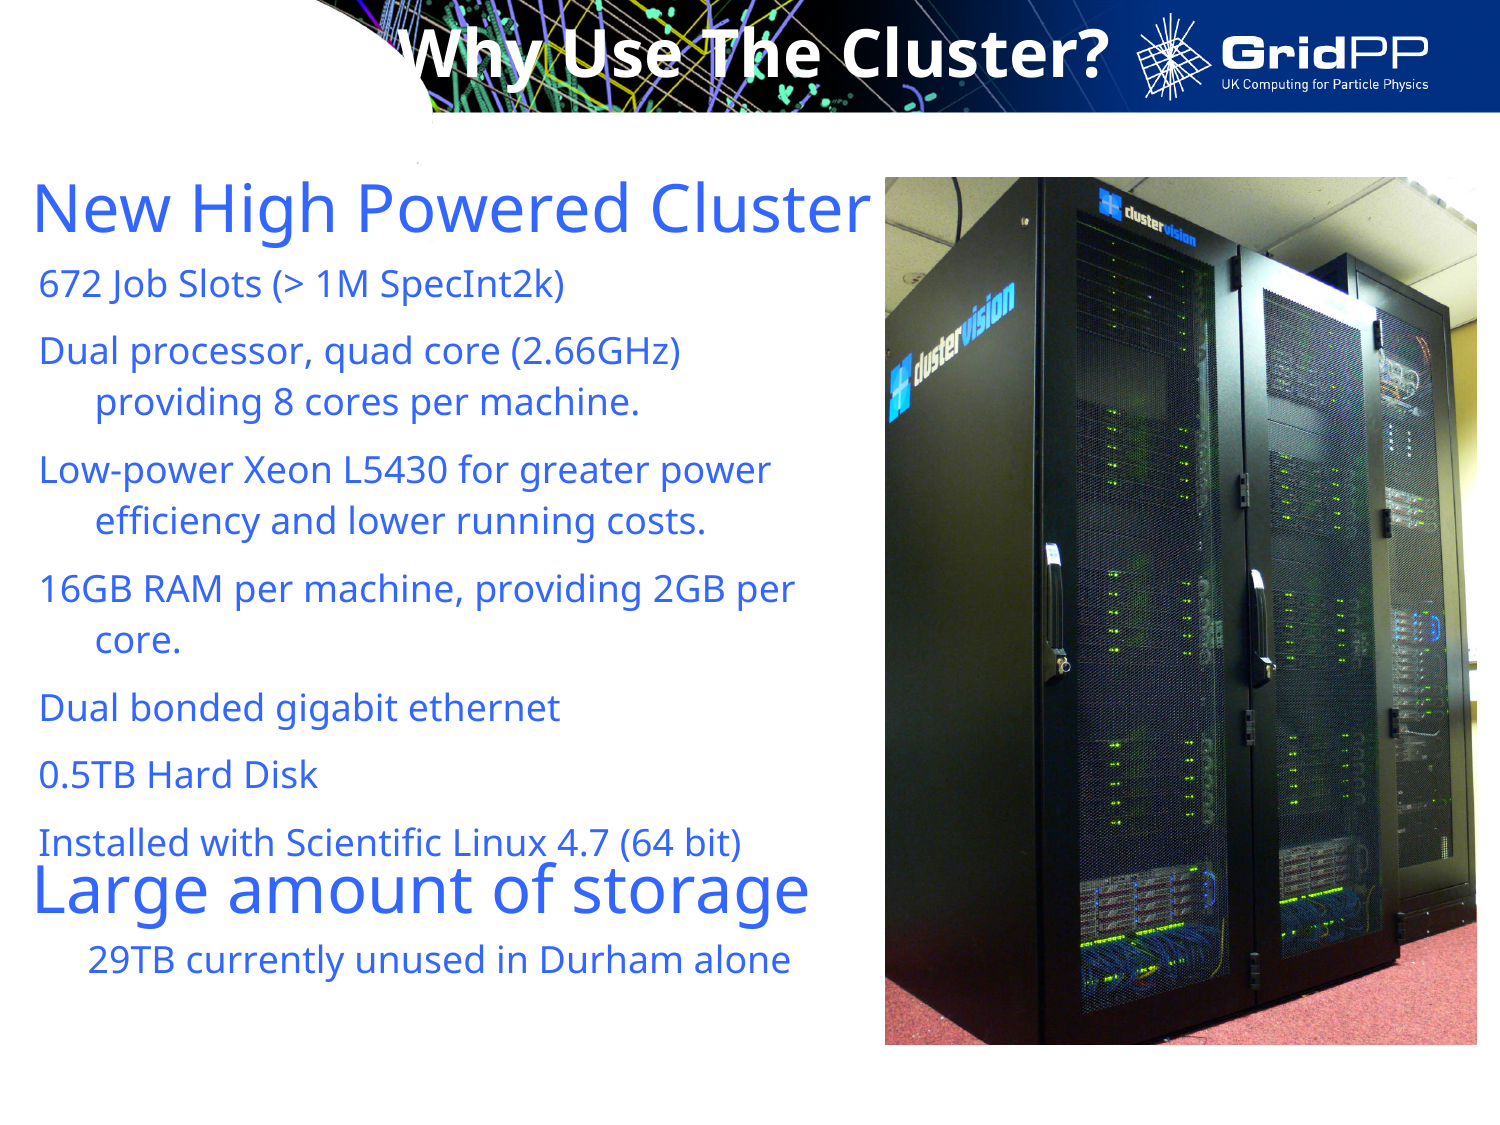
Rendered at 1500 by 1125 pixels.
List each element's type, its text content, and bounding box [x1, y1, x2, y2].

text_box New High Powered Cluster [31, 161, 904, 317]
picture [0, 0, 1500, 1125]
list 672 Job Slots (> 1M SpecInt2k) Dual processor, quad core (2.66GHz) providing 8 cores per machine. Low-power Xeon L5430 for greater power efficiency and lower running costs. 16GB RAM per machine, providing 2GB per core. Dual bonded gigabit ethernet 0.5TB Hard Disk Installed with Scientific Linux 4.7 (64 bit) [38, 317, 851, 793]
title Why Use The Cluster? [79, 0, 1430, 138]
text_box Large amount of storage 29TB currently unused in Durham alone [31, 842, 851, 998]
